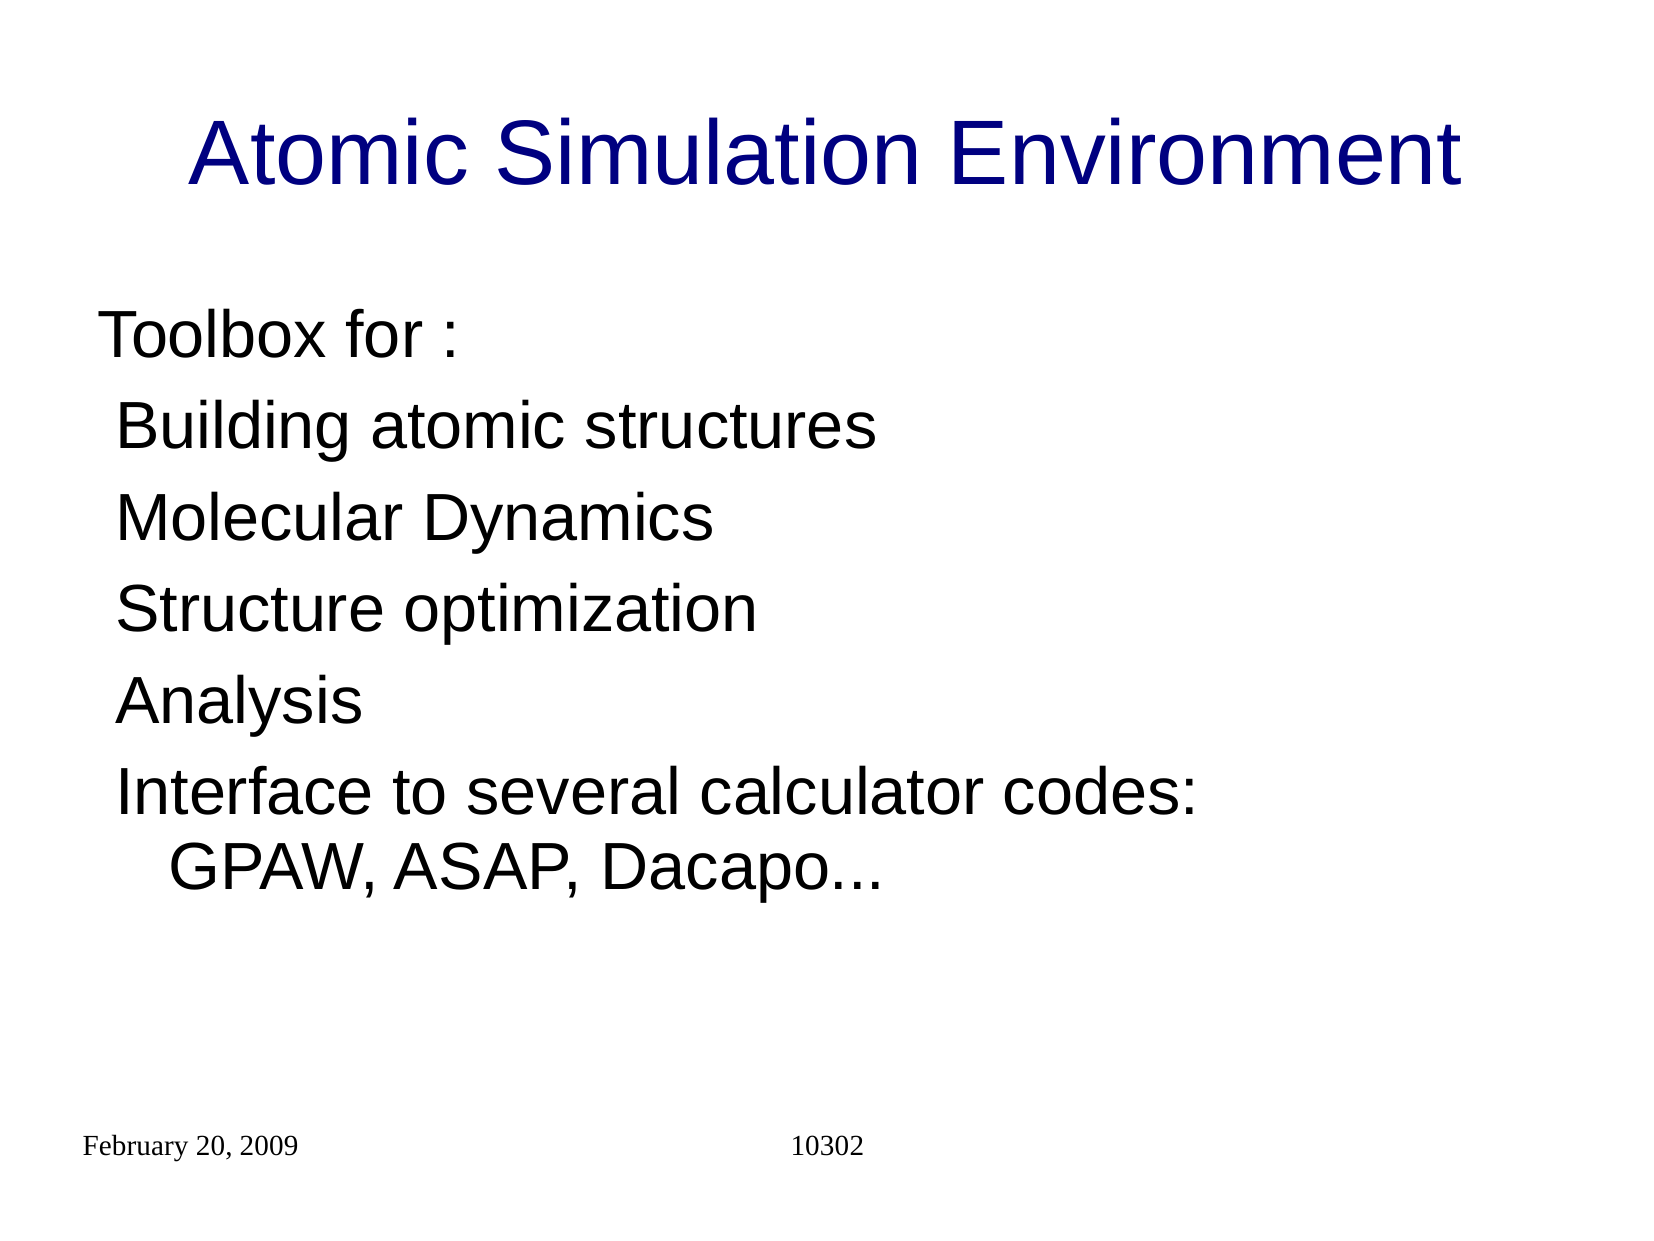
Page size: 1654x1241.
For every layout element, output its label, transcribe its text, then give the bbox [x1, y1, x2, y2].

title Atomic Simulation Environment [82, 49, 1571, 257]
list Toolbox for : Building atomic structures Molecular Dynamics Structure optimization Analysis Interface to several calculator codes: GPAW, ASAP, Dacapo... [82, 289, 1571, 1108]
